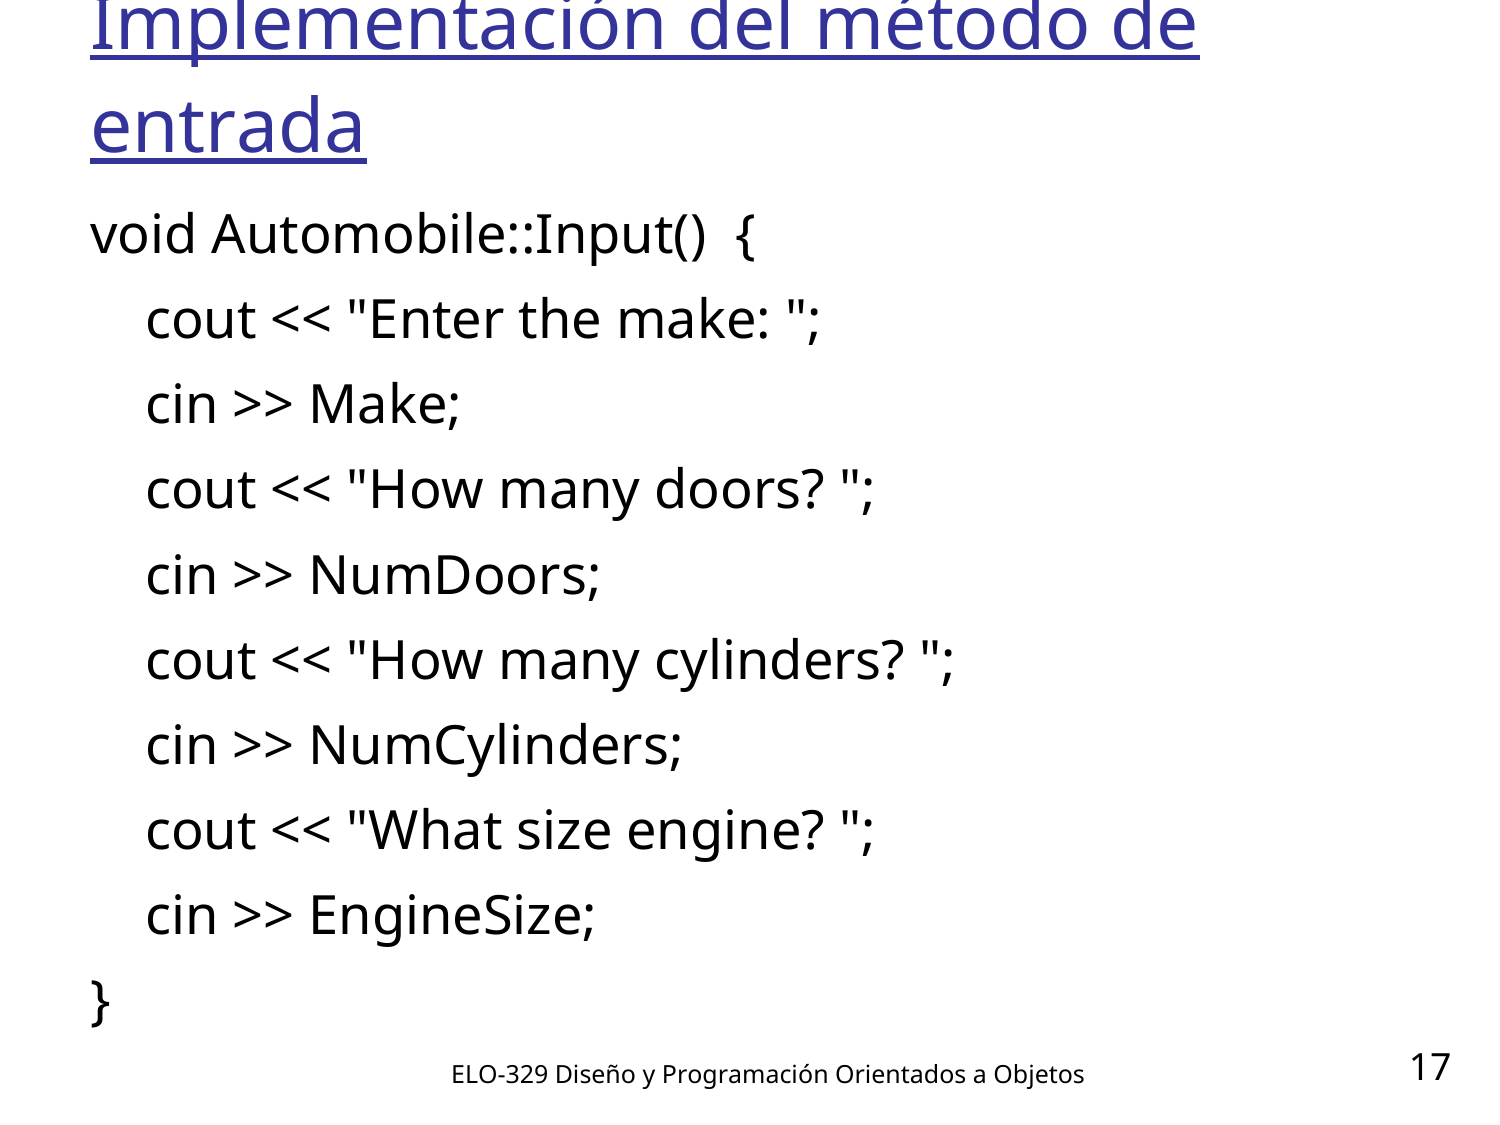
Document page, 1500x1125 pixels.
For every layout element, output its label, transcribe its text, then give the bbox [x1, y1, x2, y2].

title Implementación del método de entrada [75, 4, 1500, 183]
list void Automobile::Input()‏ { cout << "Enter the make: "; cin >> Make; cout << "How many doors? "; cin >> NumDoors; cout << "How many cylinders? "; cin >> NumCylinders; cout << "What size engine? "; cin >> EngineSize; } [75, 187, 1462, 1013]
